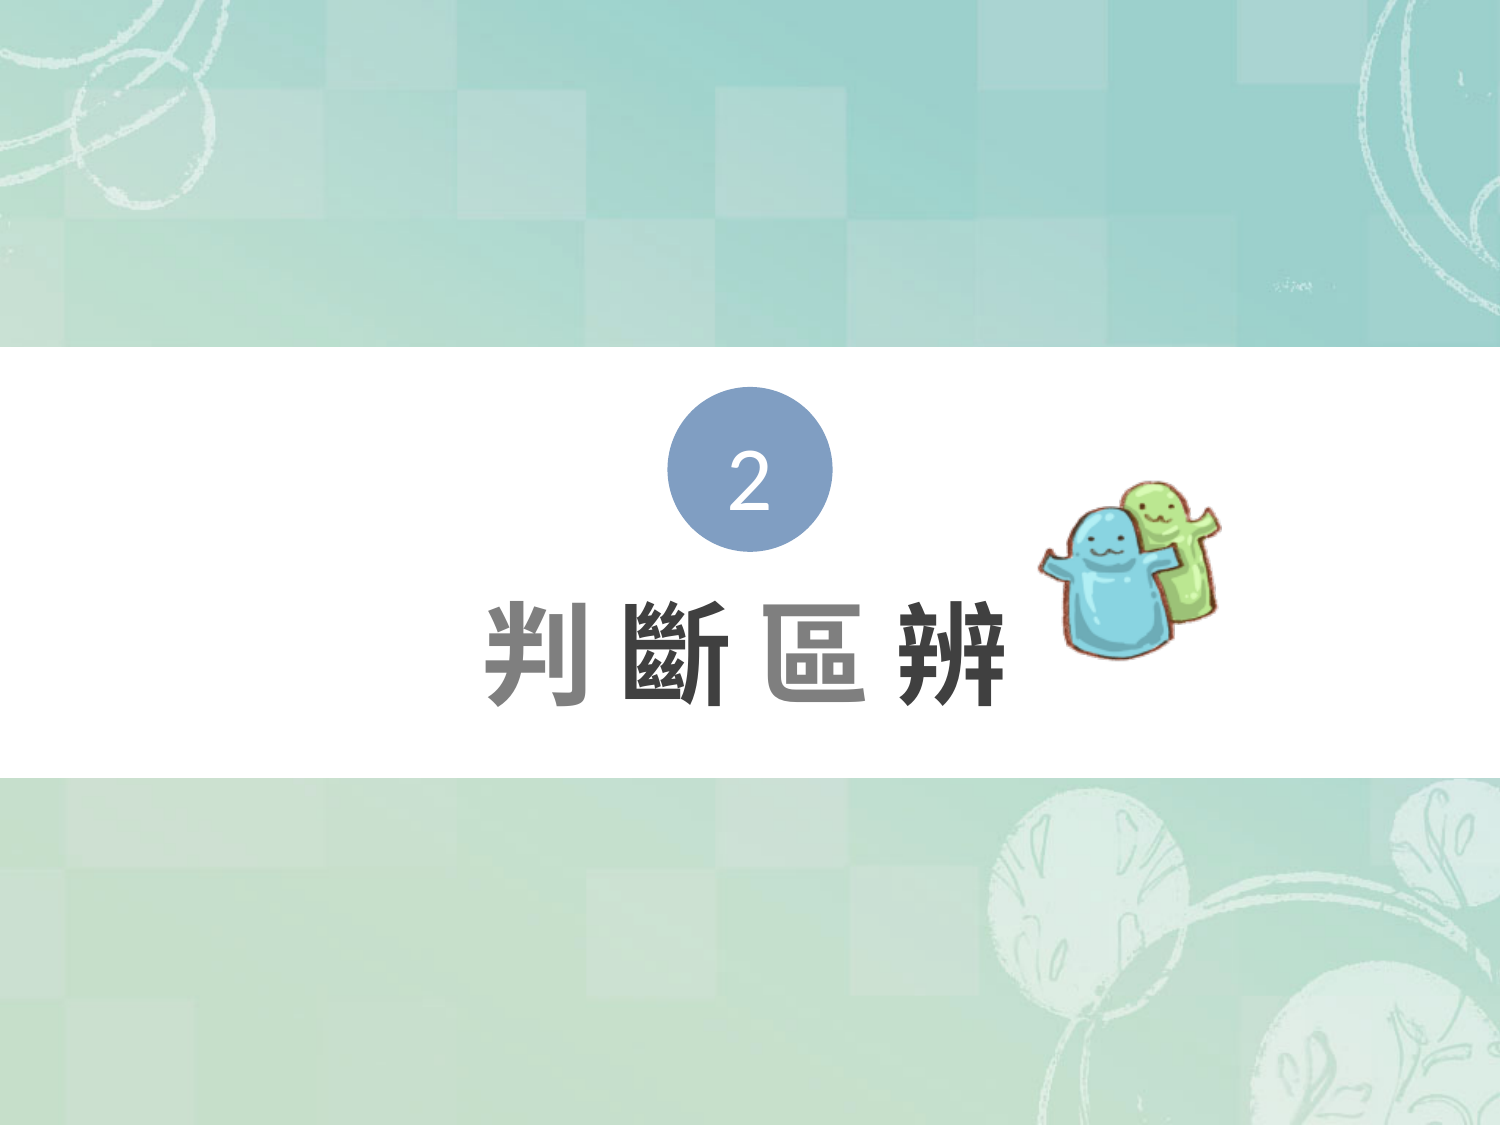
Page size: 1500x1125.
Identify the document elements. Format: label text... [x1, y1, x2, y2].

text_box [0, 347, 1500, 778]
text_box 2 [667, 386, 833, 552]
picture [1032, 476, 1233, 677]
text_box 判 斷 區 辨 [466, 576, 1037, 728]
